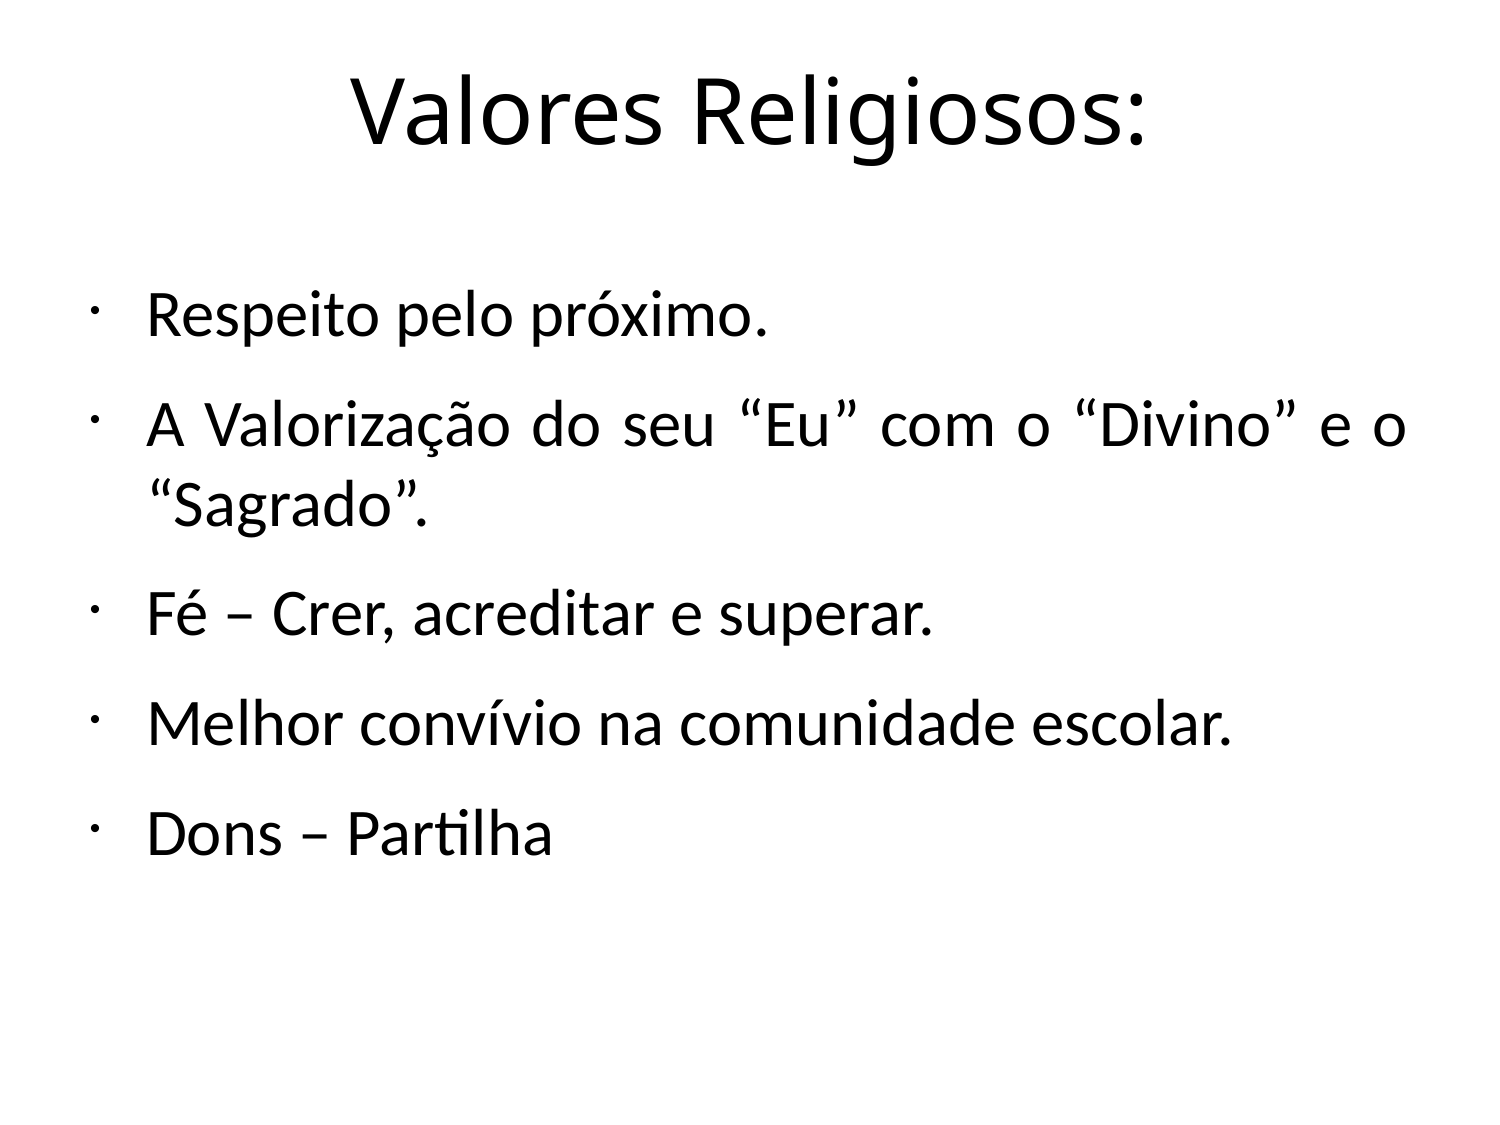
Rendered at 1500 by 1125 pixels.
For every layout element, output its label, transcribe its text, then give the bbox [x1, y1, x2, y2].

list Respeito pelo próximo. A Valorização do seu “Eu” com o “Divino” e o “Sagrado”. Fé – Crer, acreditar e superar. Melhor convívio na comunidade escolar. Dons – Partilha [75, 262, 1425, 1005]
title Valores Religiosos: [75, 45, 1425, 233]
